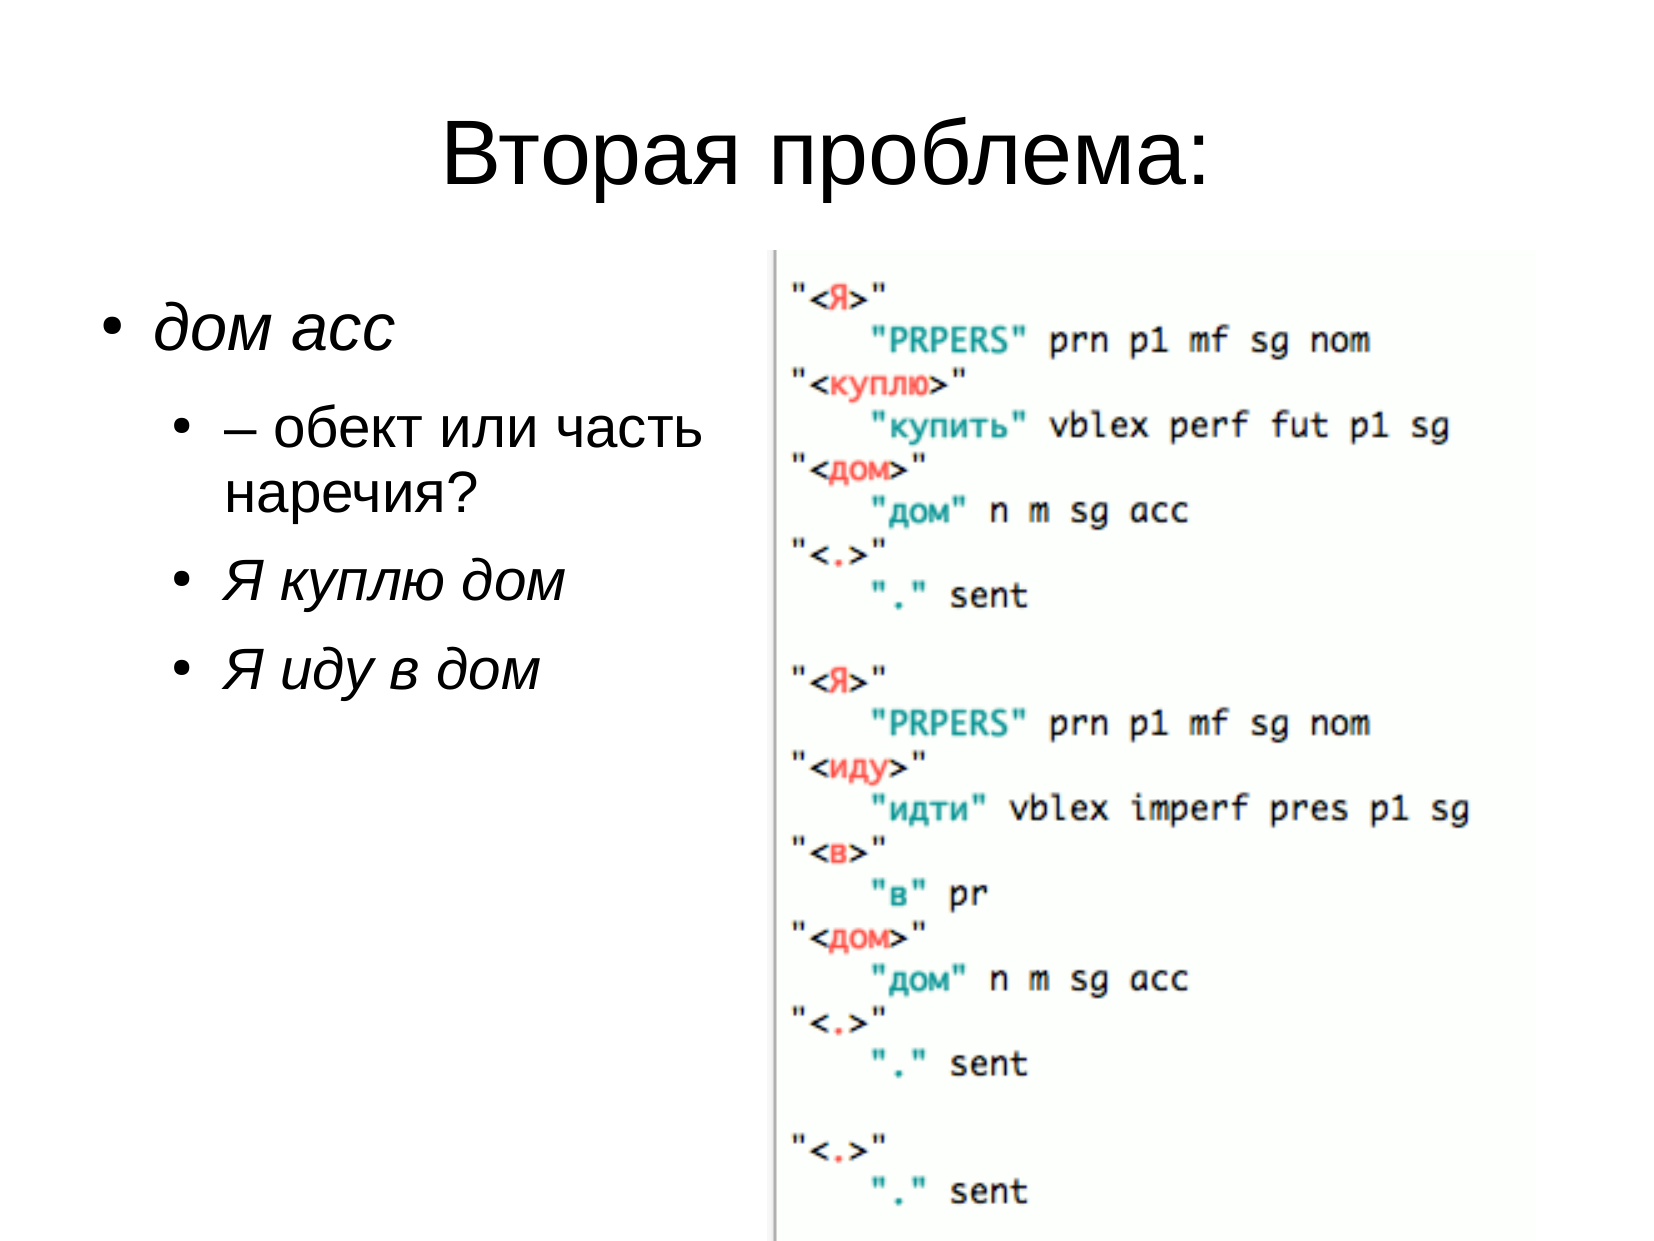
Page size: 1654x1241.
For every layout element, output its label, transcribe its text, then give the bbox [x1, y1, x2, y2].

picture [767, 250, 1536, 1241]
title Вторая проблема: [82, 49, 1571, 257]
list дом acc – обект или часть наречия? Я куплю дом Я иду в дом [82, 290, 767, 1109]
